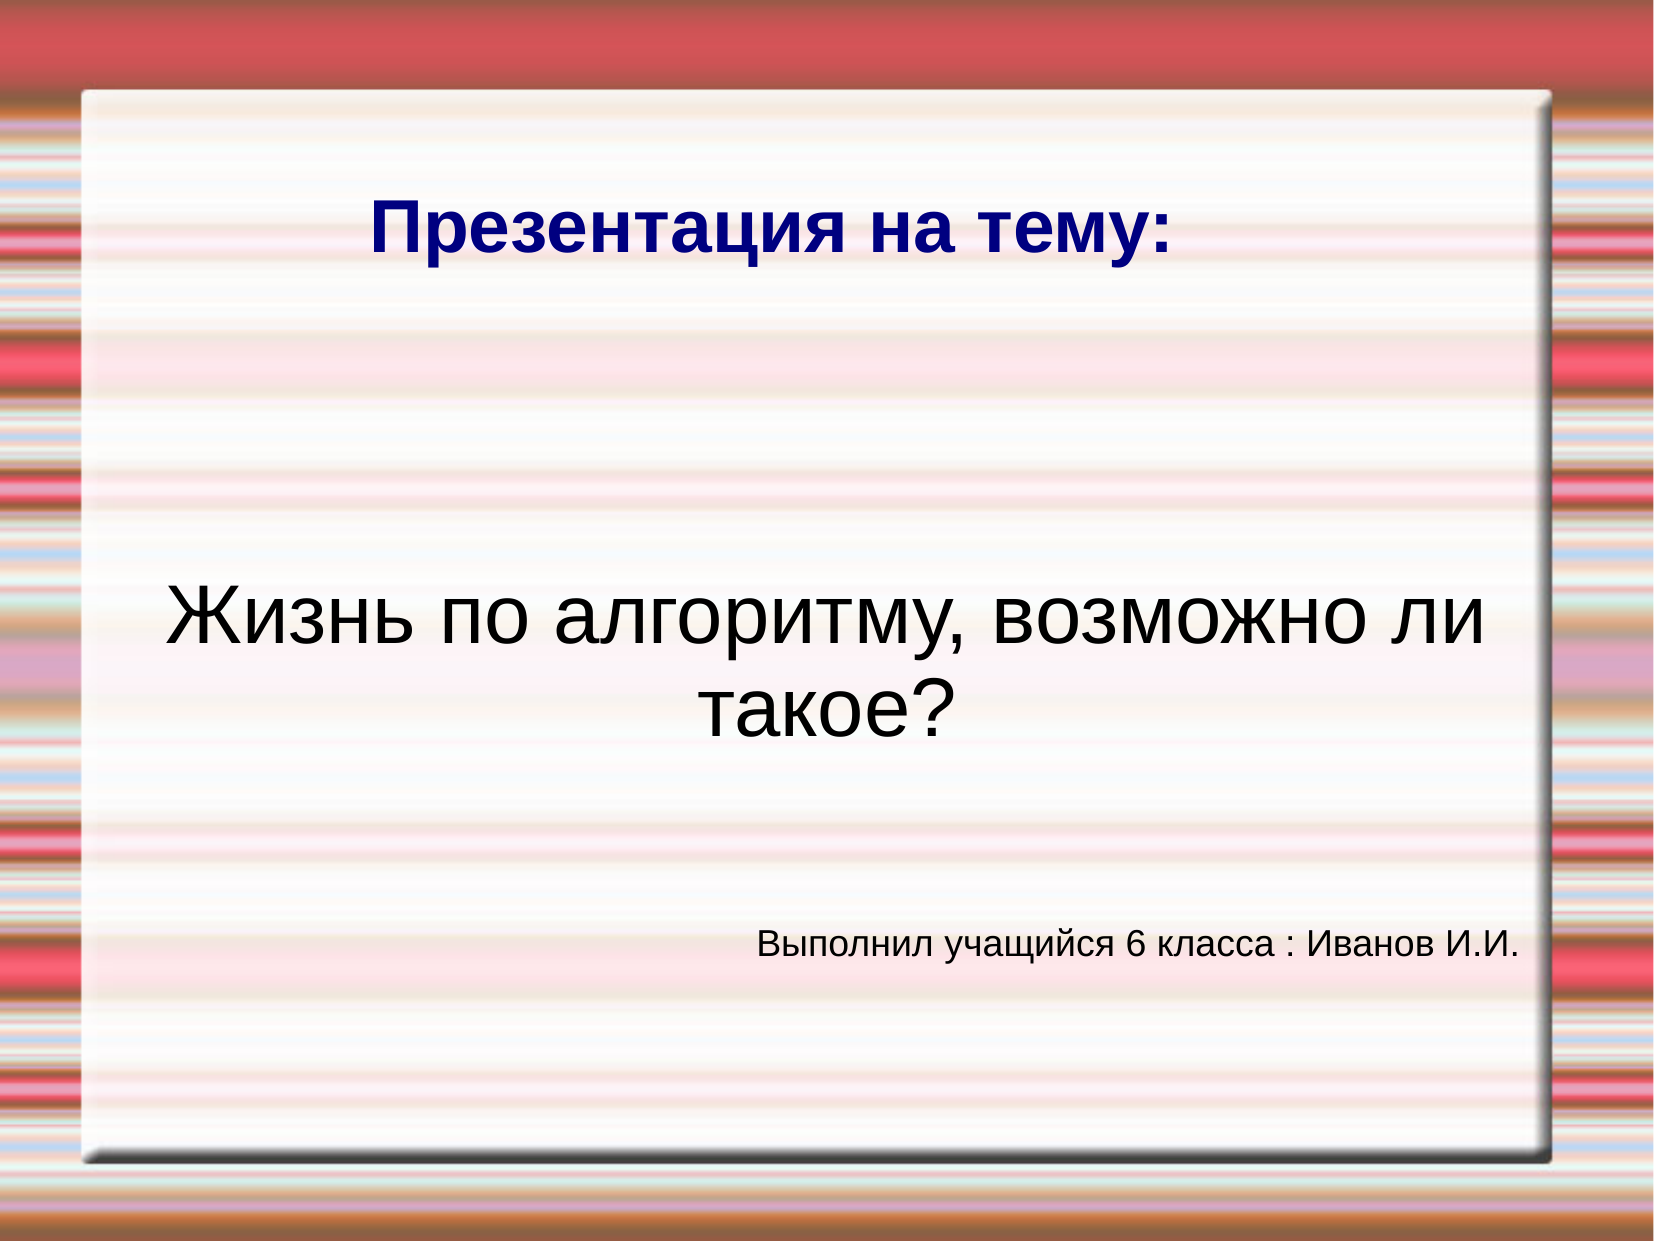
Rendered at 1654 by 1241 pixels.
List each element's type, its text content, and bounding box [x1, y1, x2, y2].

text_box Презентация на тему: [354, 177, 1625, 276]
picture [0, 0, 1654, 1241]
text_box Выполнил учащийся 6 класса : Иванов И.И. [413, 915, 1536, 973]
text_box Жизнь по алгоритму, возможно ли такое? [88, 561, 1565, 762]
